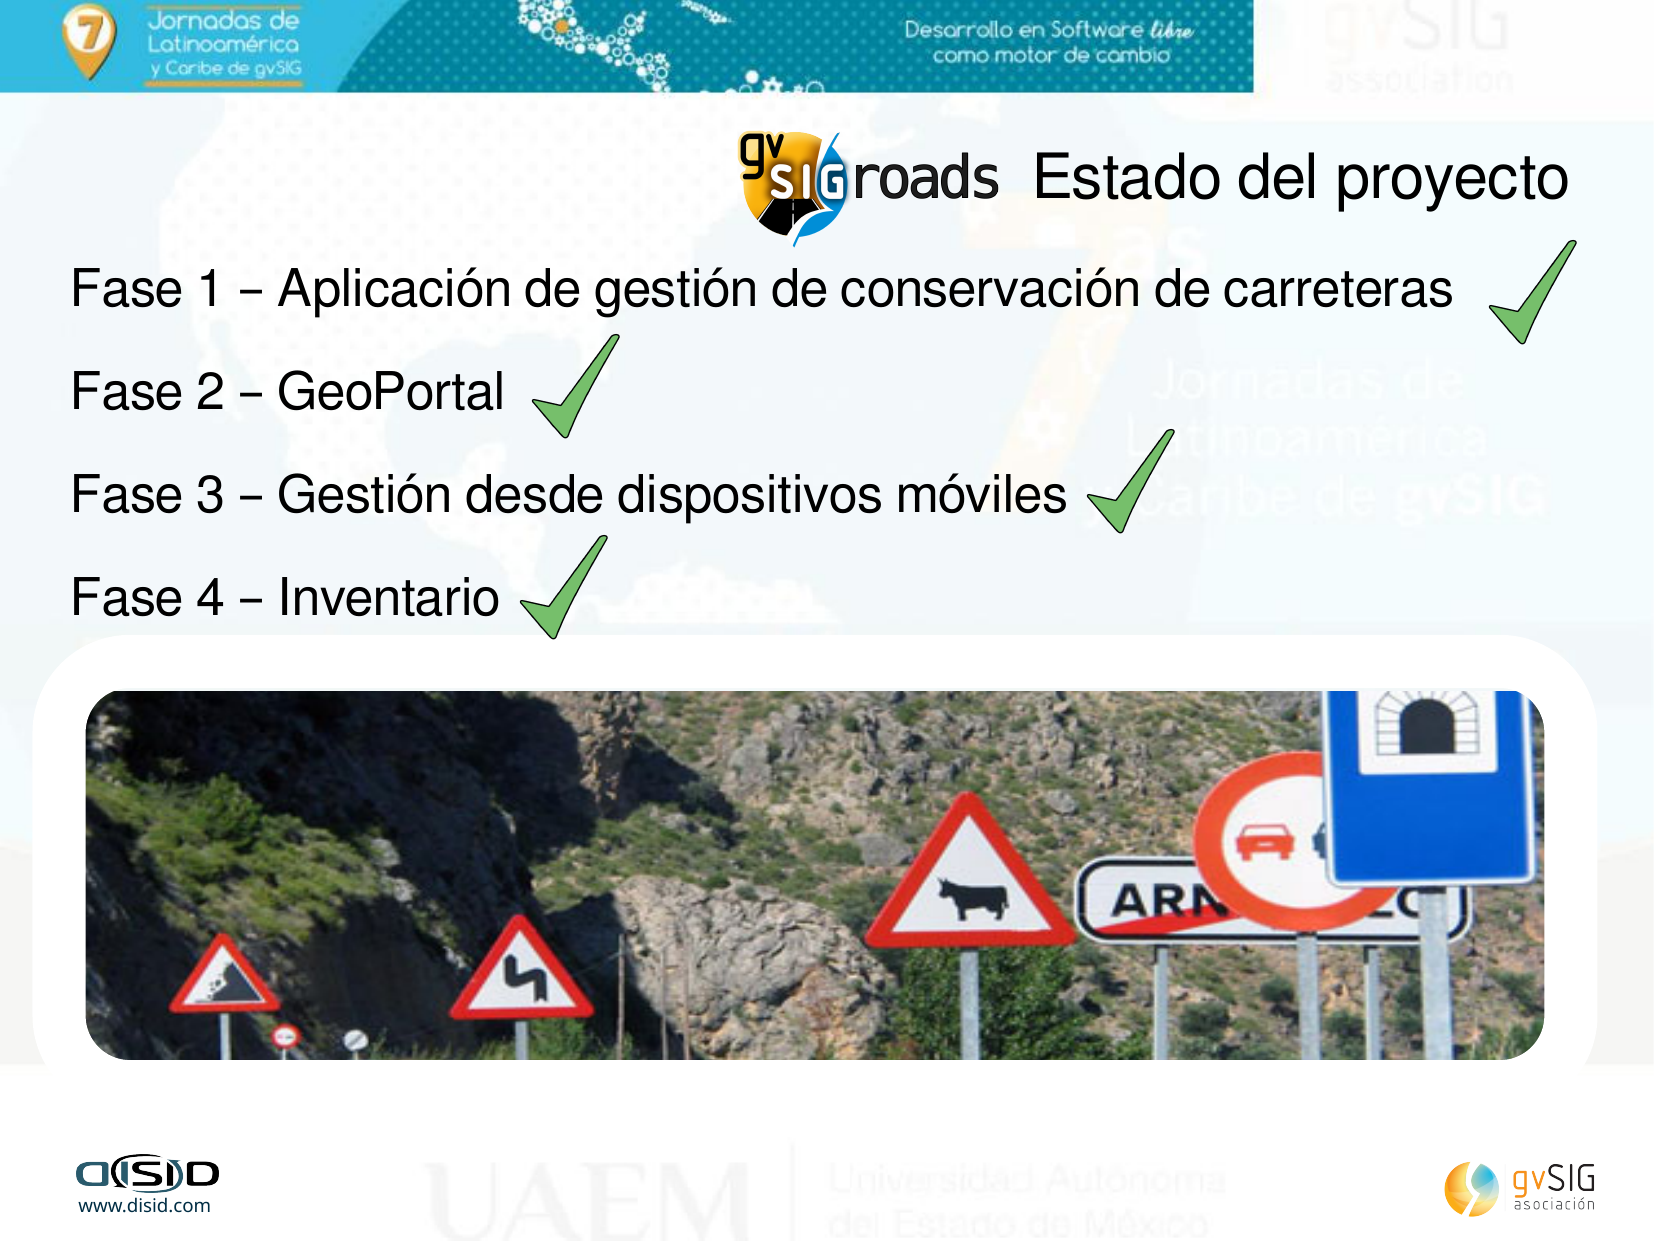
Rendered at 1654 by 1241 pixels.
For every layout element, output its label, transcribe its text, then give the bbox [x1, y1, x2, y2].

title Estado del proyecto [1015, 73, 1571, 257]
title Fase 1 – Aplicación de gestión de conservación de carreteras Fase 2 – GeoPortal Fase 3 – Gestión desde dispositivos móviles Fase 4 – Inventario [70, 257, 1477, 793]
picture [0, 0, 1654, 1241]
